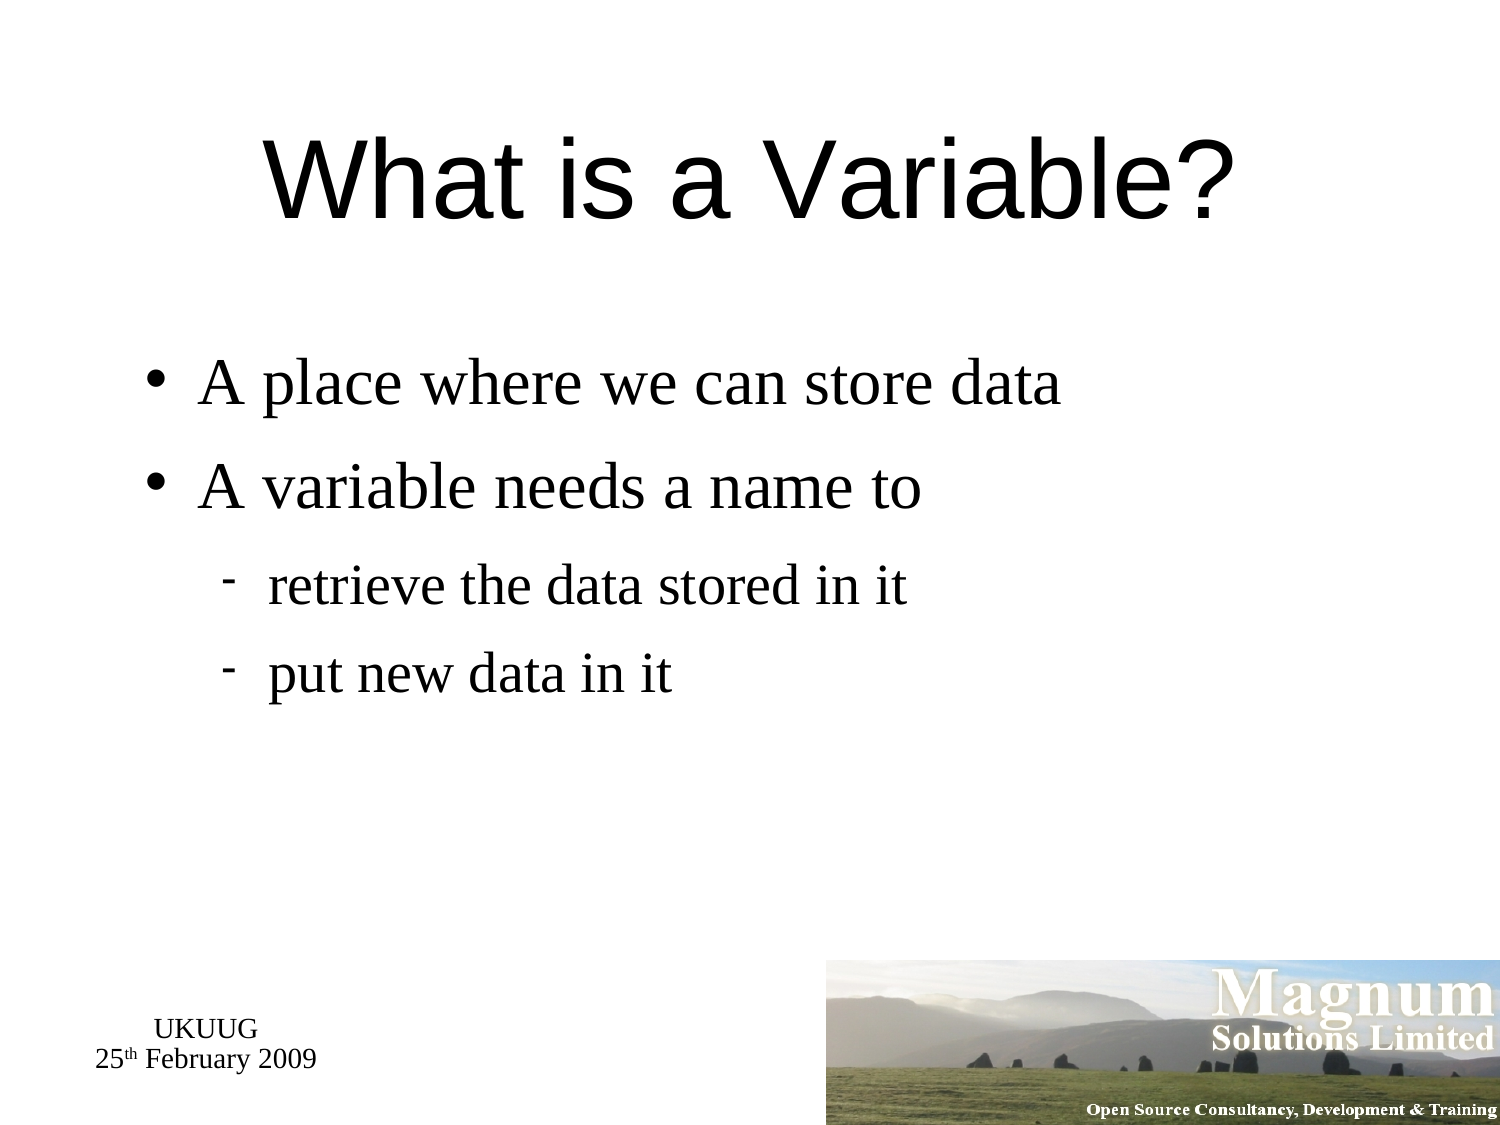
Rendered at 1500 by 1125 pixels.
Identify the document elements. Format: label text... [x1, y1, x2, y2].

title What is a Variable? [112, 62, 1388, 250]
picture [826, 960, 1500, 1125]
list A place where we can store data A variable needs a name to retrieve the data stored in it put new data in it [112, 337, 1388, 1013]
